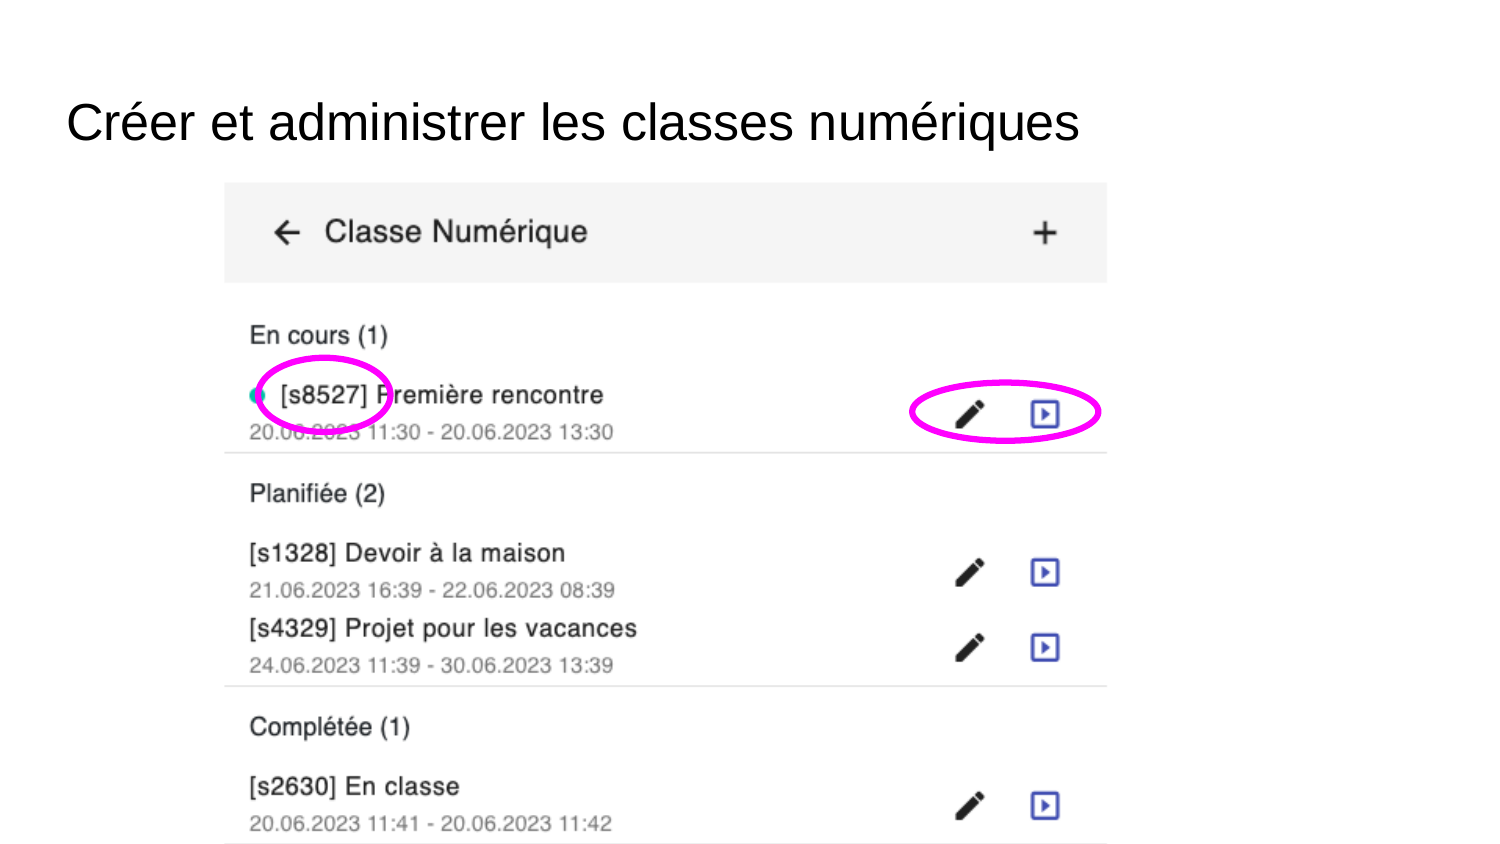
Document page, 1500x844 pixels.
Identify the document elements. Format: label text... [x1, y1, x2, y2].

picture [220, 175, 1126, 844]
title Créer et administrer les classes numériques [51, 72, 1449, 167]
